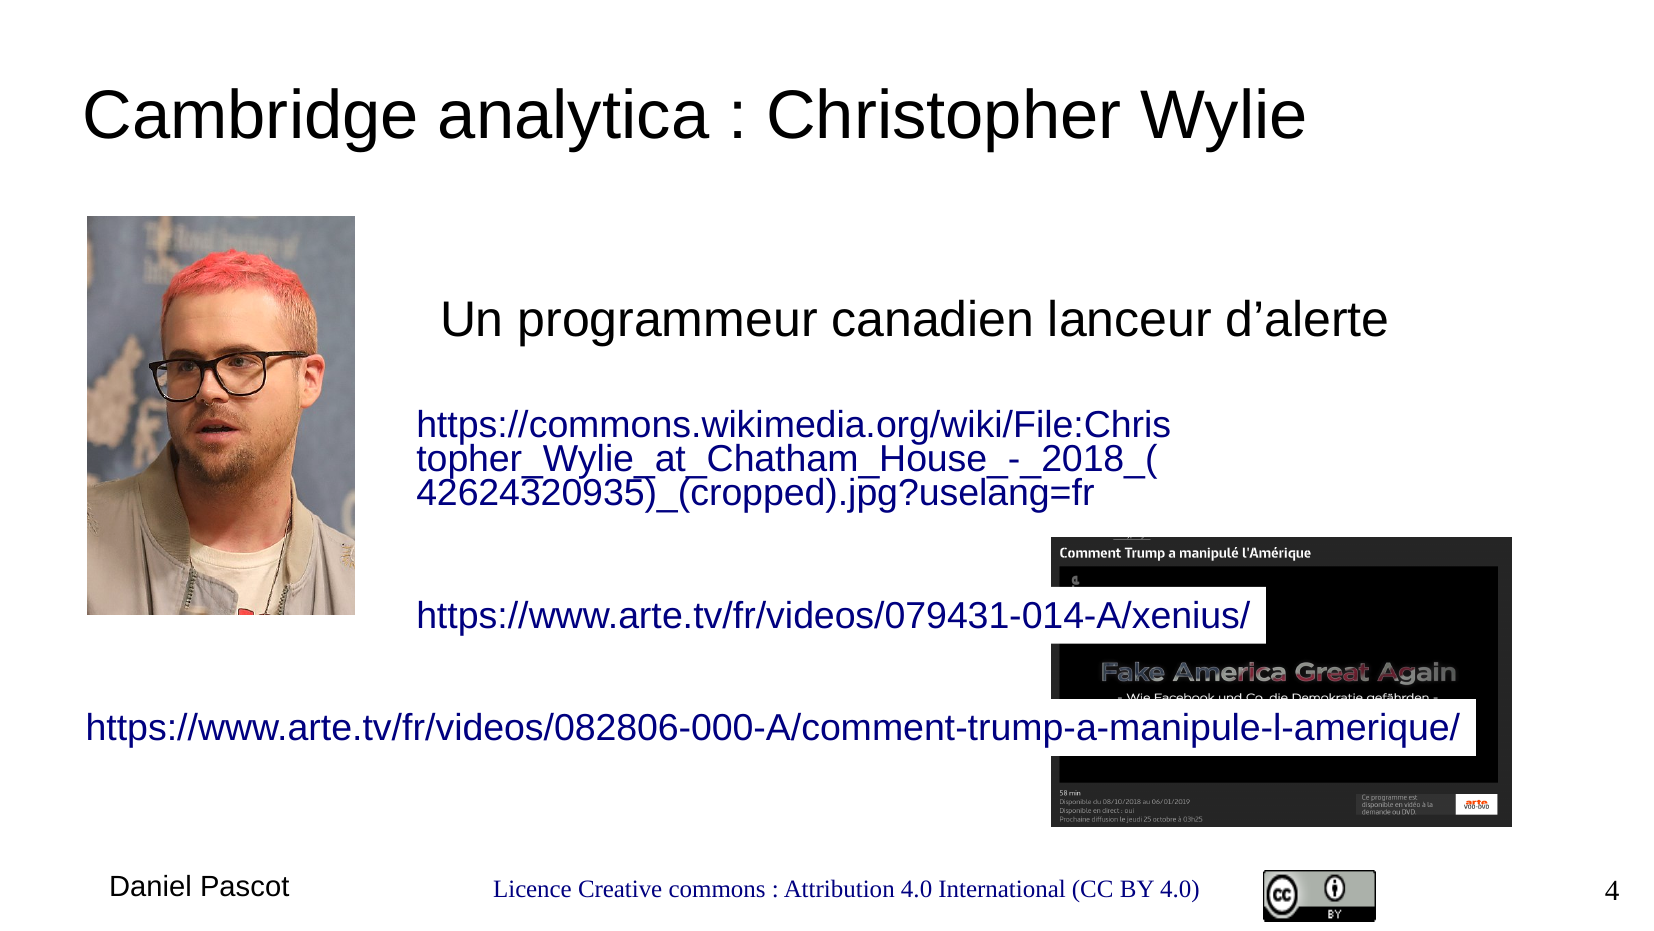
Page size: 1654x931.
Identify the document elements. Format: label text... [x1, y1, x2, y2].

text_box https://www.arte.tv/fr/videos/082806-000-A/comment-trump-a-manipule-l-amerique/ [70, 699, 1476, 756]
title Cambridge analytica : Christopher Wylie [82, 37, 1571, 193]
picture [1051, 537, 1512, 827]
picture [1263, 870, 1376, 922]
text_box https://commons.wikimedia.org/wiki/File:Christopher_Wylie_at_Chatham_House_-_2018_(42624320935)_(cropped).jpg?uselang=fr [401, 395, 1193, 495]
picture [87, 216, 355, 615]
text_box https://www.arte.tv/fr/videos/079431-014-A/xenius/ [401, 586, 1266, 644]
text_box Un programmeur canadien lanceur d’alerte [425, 283, 1405, 355]
